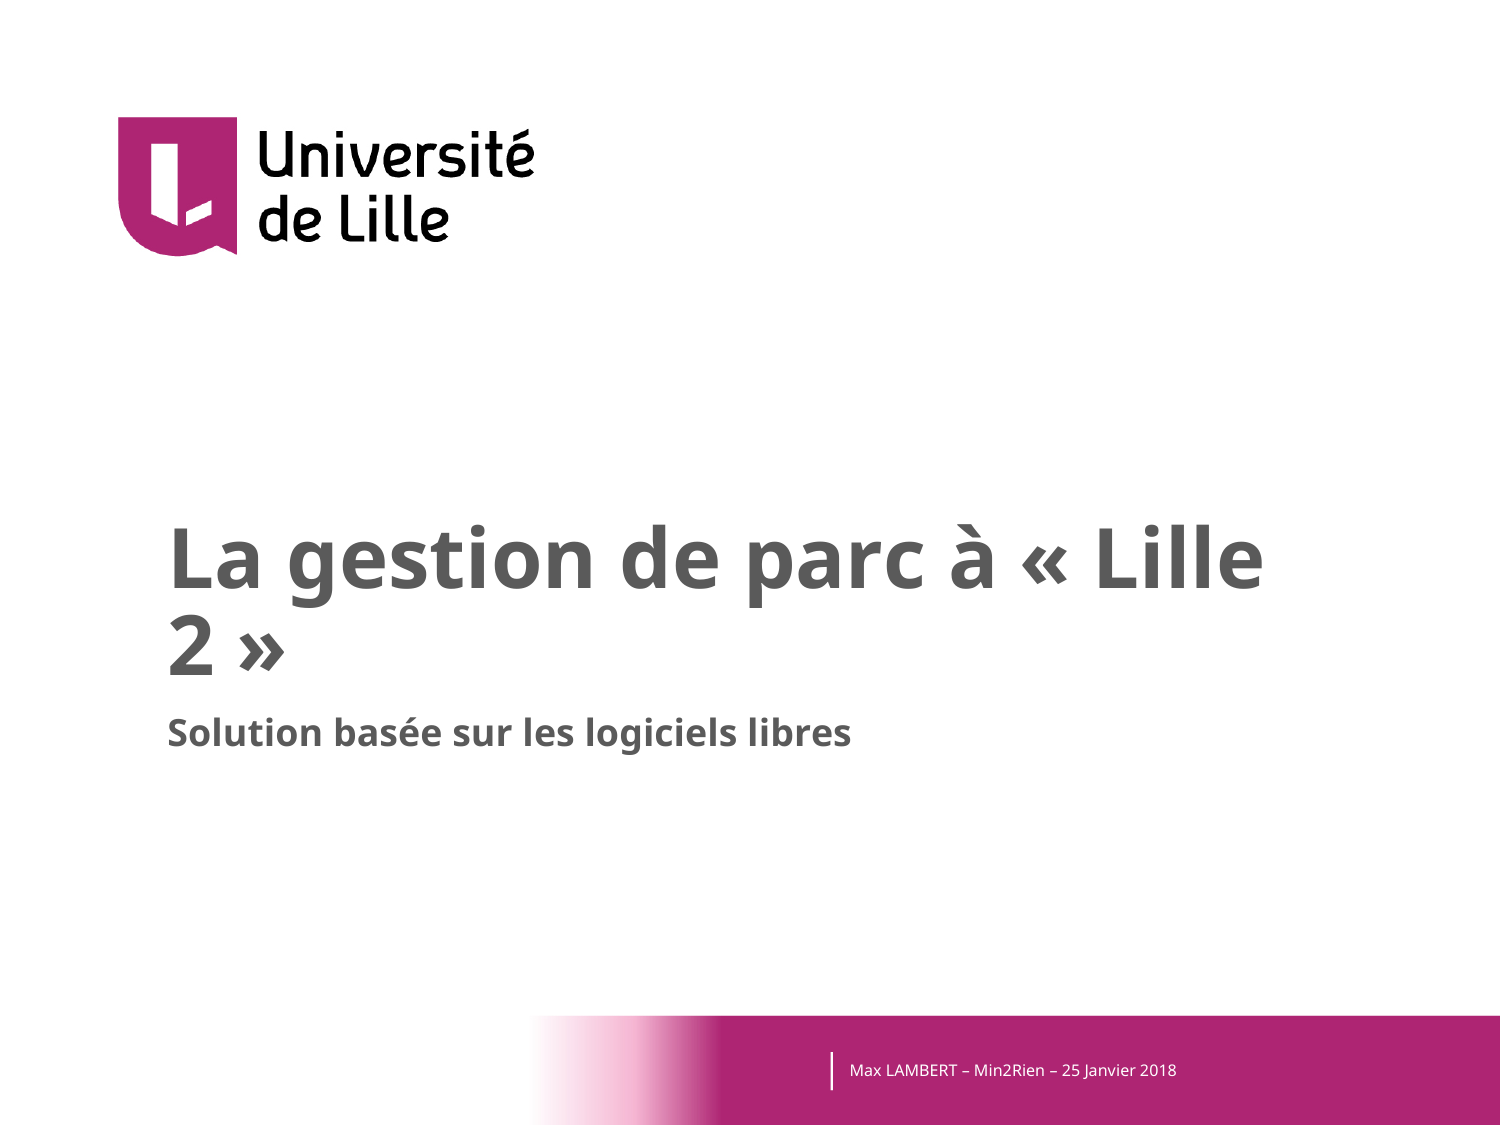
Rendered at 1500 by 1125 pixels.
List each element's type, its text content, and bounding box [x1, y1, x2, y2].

picture [0, 0, 1500, 1125]
list La gestion de parc à « Lille 2 » Solution basée sur les logiciels libres [167, 256, 1349, 1016]
list Max LAMBERT – Min2Rien – 25 Janvier 2018 [849, 1059, 1496, 1080]
